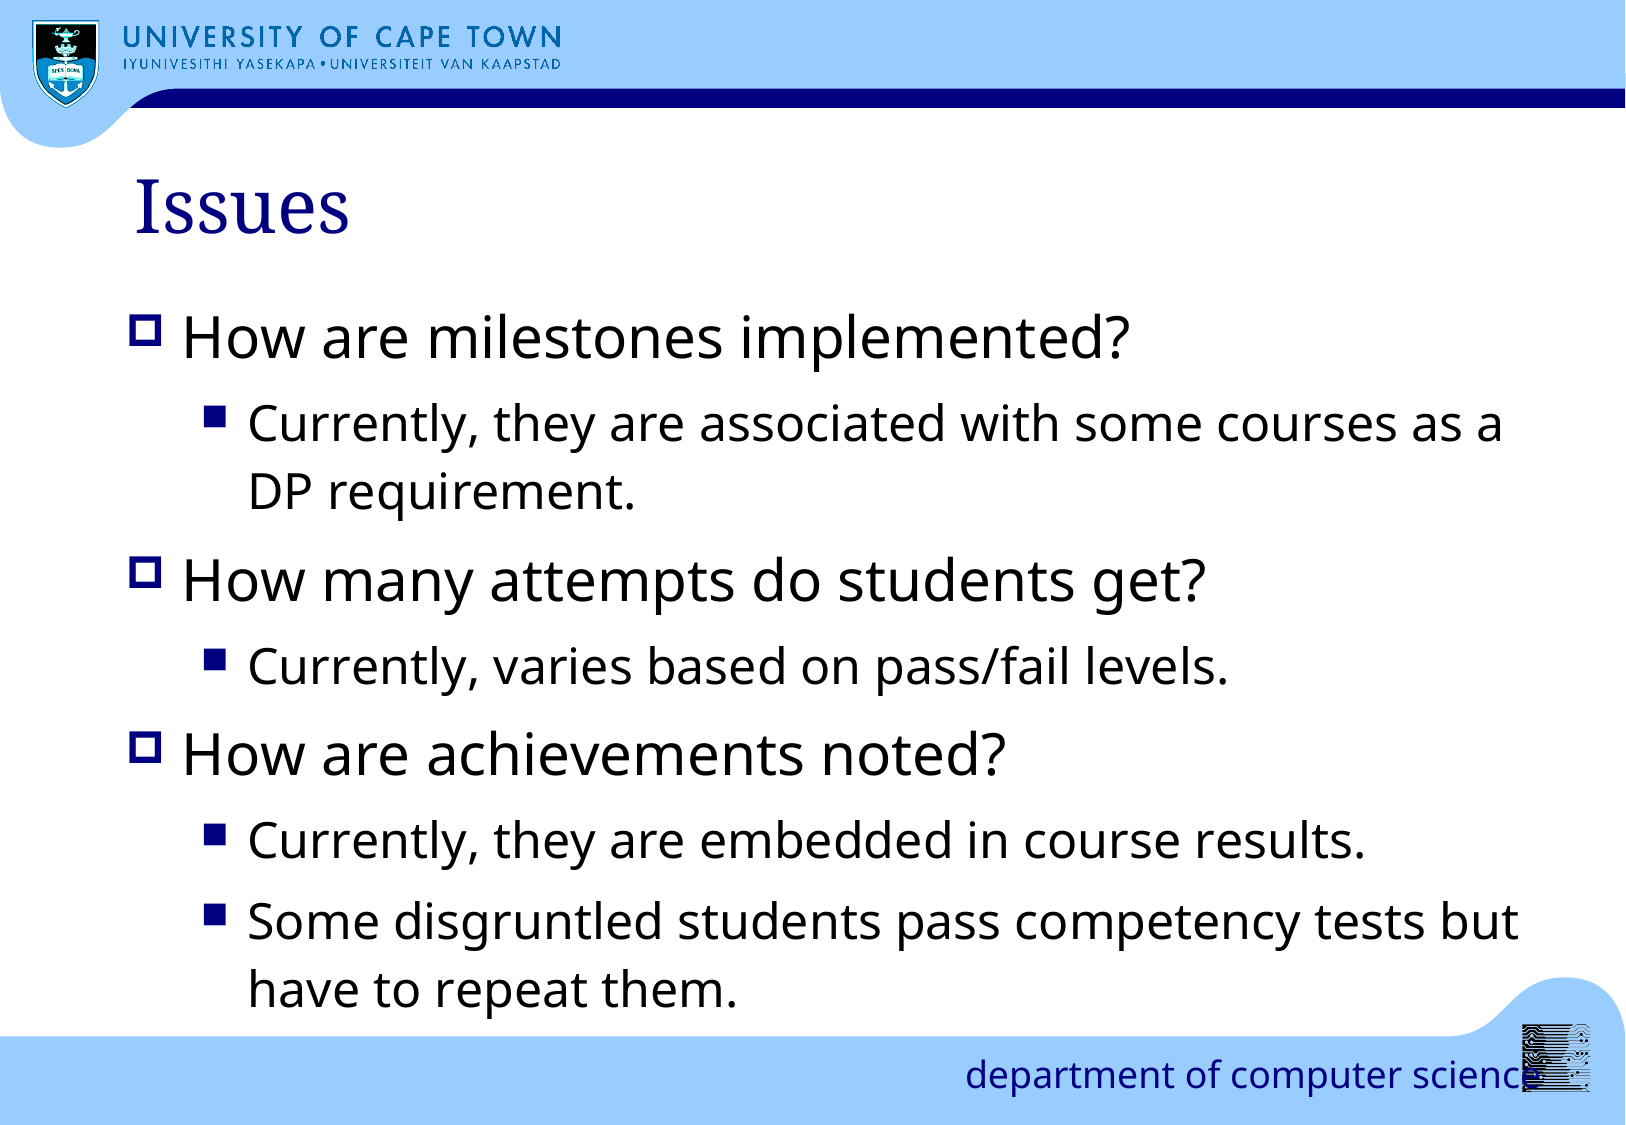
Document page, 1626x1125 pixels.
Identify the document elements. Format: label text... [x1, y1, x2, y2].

picture [32, 20, 100, 109]
title Issues [134, 140, 1571, 268]
picture [1522, 1024, 1591, 1092]
picture [1526, 1070, 1536, 1076]
list How are milestones implemented? Currently, they are associated with some courses as a DP requirement. How many attempts do students get? Currently, varies based on pass/fail levels. How are achievements noted? Currently, they are embedded in course results. Some disgruntled students pass competency tests but have to repeat them. [125, 296, 1570, 1039]
picture [120, 23, 563, 71]
